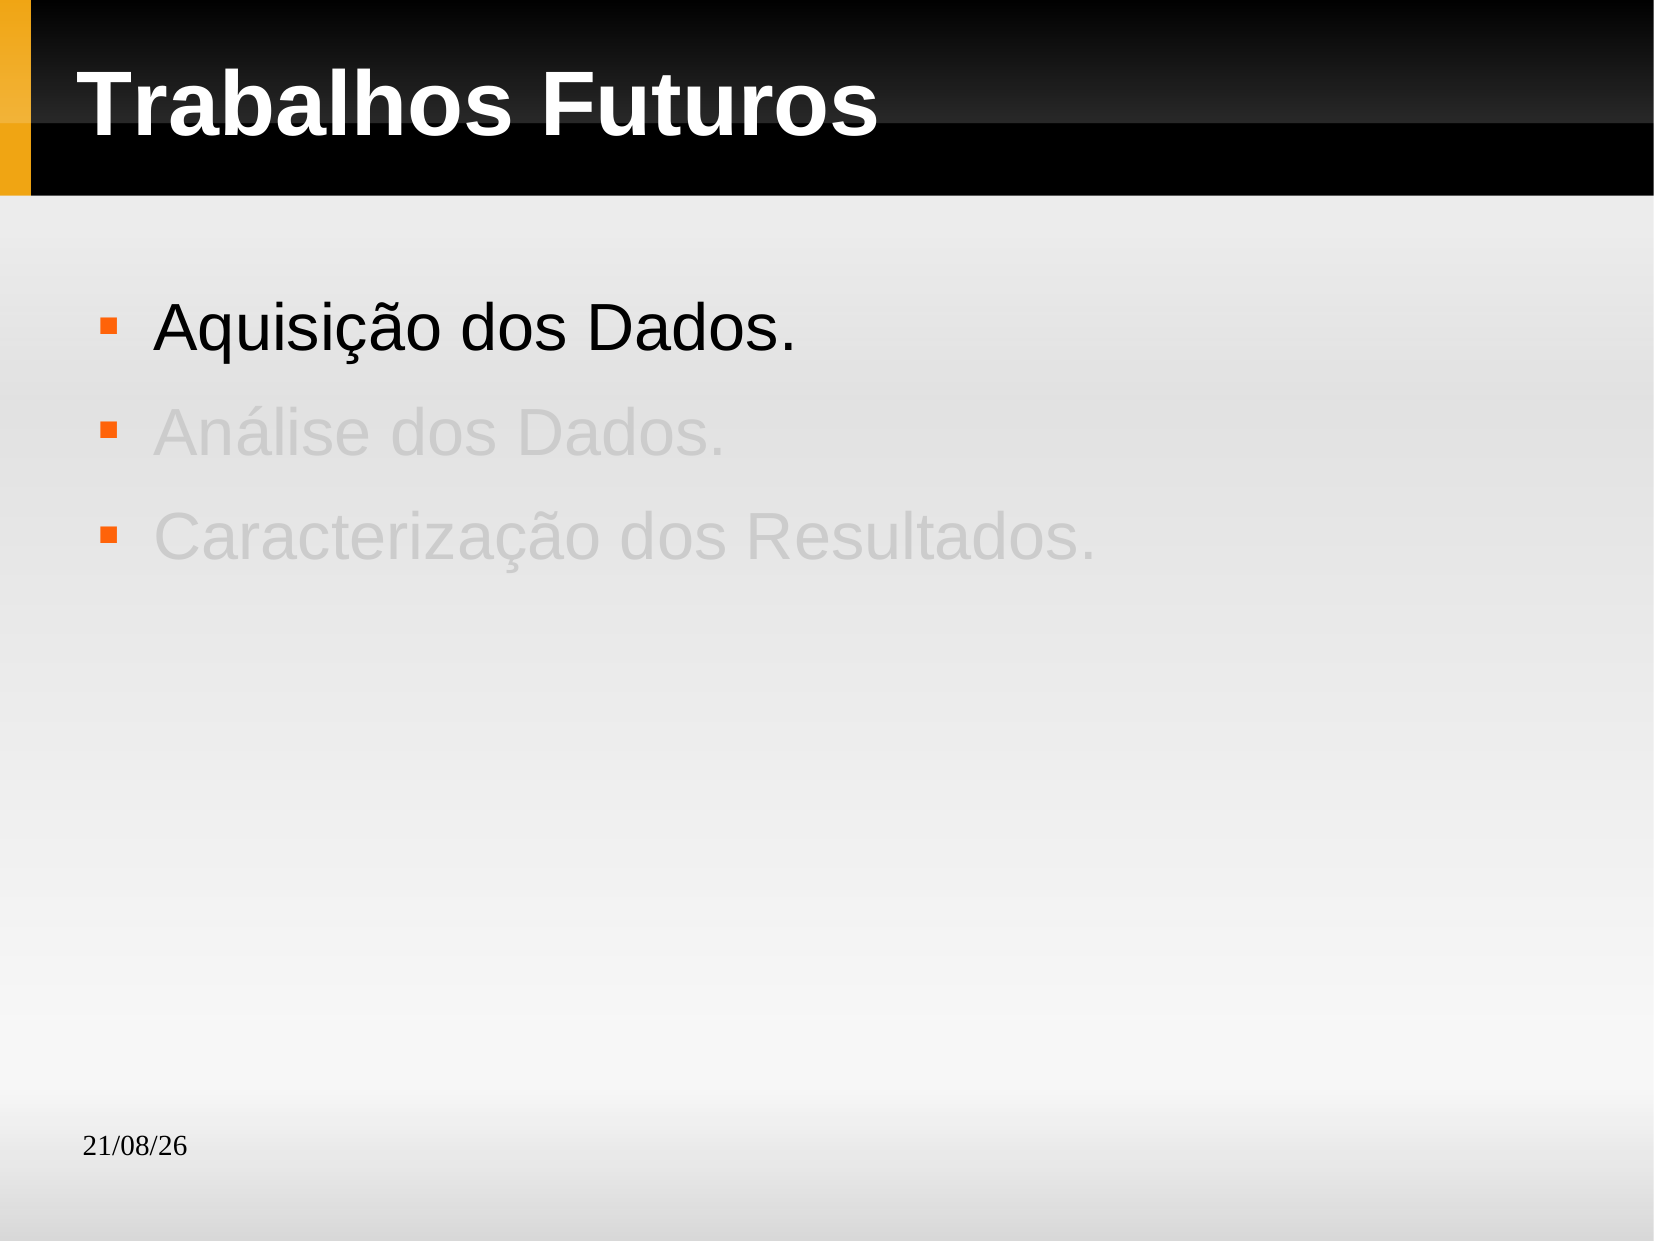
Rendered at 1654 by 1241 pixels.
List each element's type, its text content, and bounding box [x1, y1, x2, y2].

picture [0, 0, 1654, 1241]
title Trabalhos Futuros [76, 7, 1565, 200]
list Aquisição dos Dados. Análise dos Dados. Caracterização dos Resultados. [82, 290, 1571, 1094]
